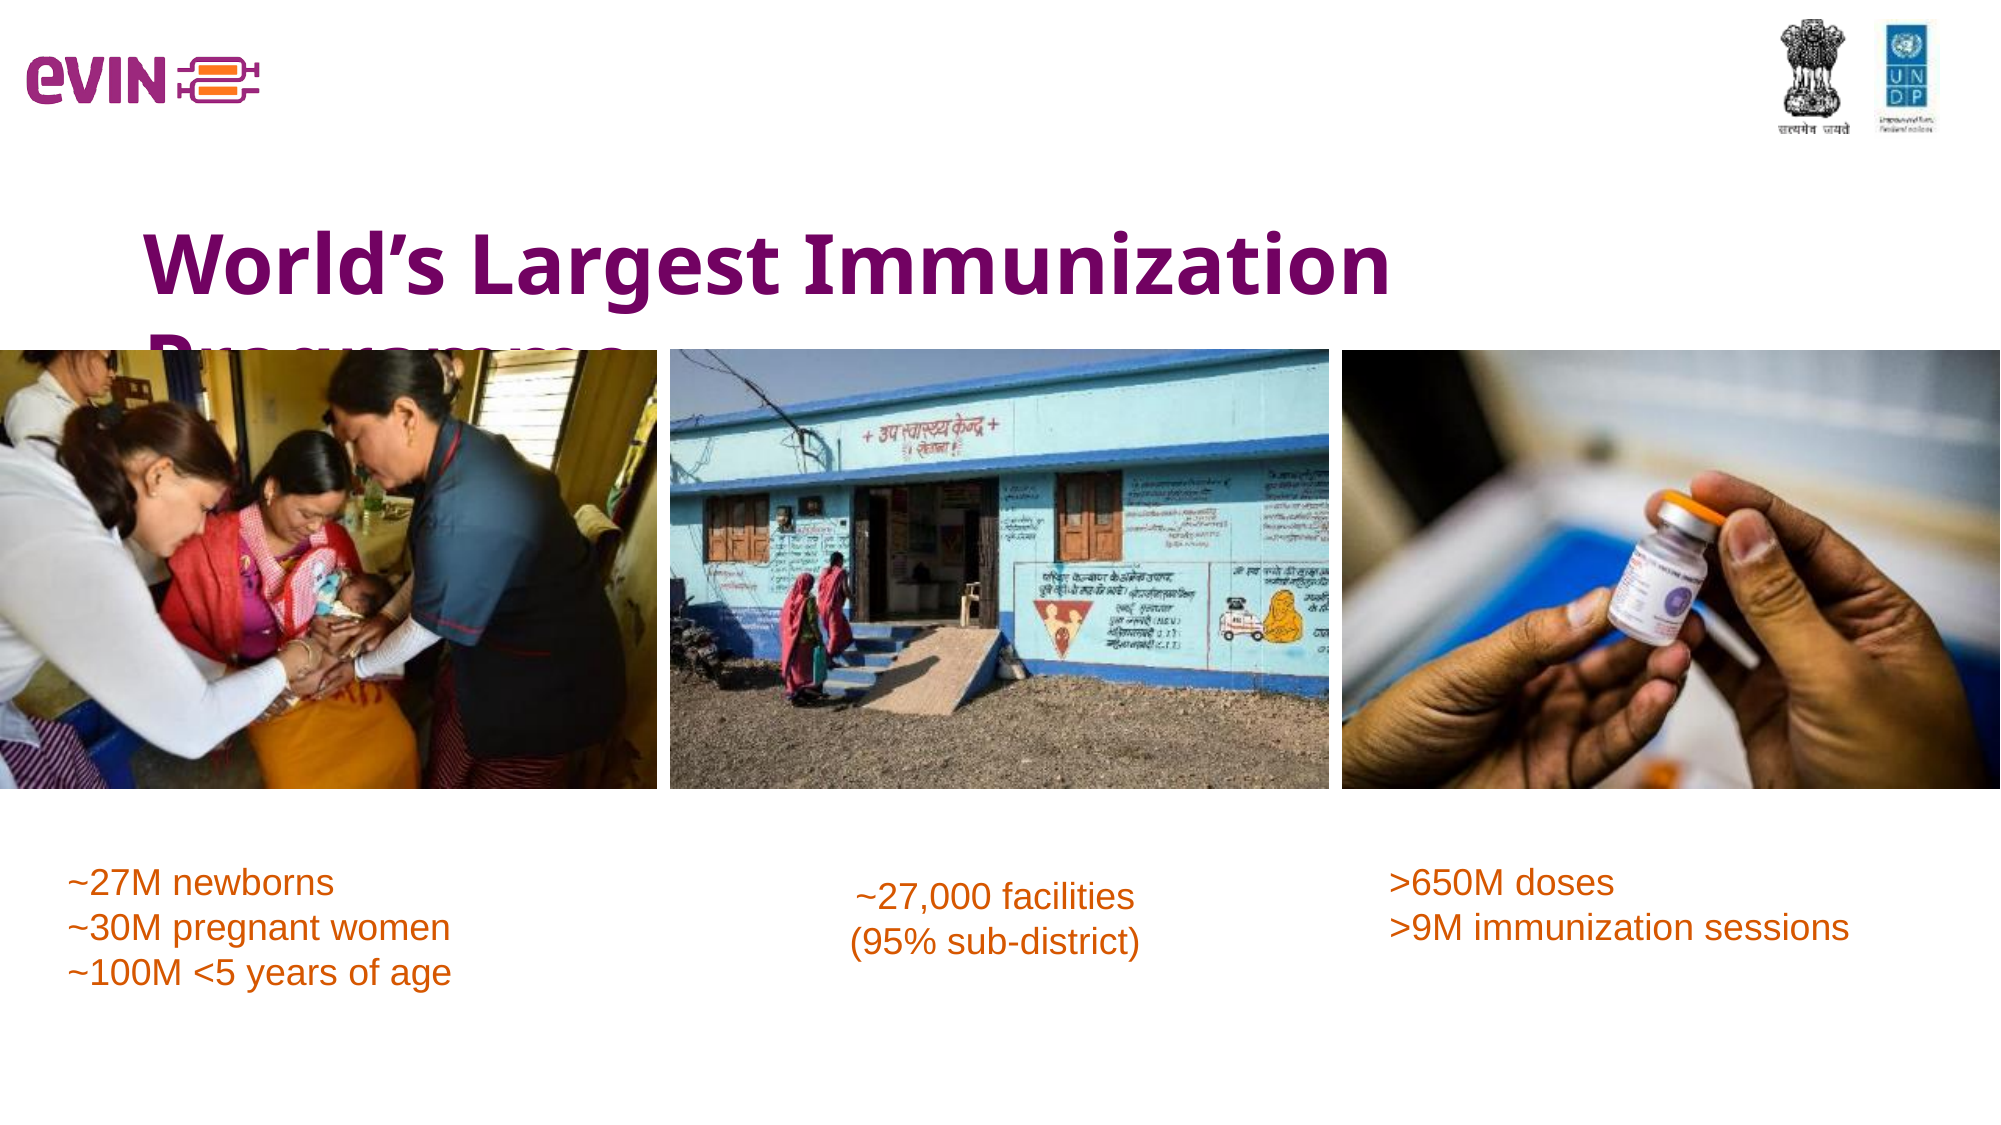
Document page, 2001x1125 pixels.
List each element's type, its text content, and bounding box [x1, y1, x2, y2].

picture [1874, 19, 1940, 139]
text_box >650M doses >9M immunization sessions [1374, 850, 1865, 1001]
text_box ~27M newborns ~30M pregnant women ~100M <5 years of age [52, 850, 468, 1046]
picture [1778, 19, 1850, 134]
picture [15, 44, 271, 113]
text_box World’s Largest Immunization Programme [128, 203, 1917, 419]
text_box ~27,000 facilities (95% sub-district) [834, 864, 1156, 1015]
picture [670, 349, 1329, 789]
picture [0, 350, 657, 789]
picture [1342, 350, 2000, 789]
